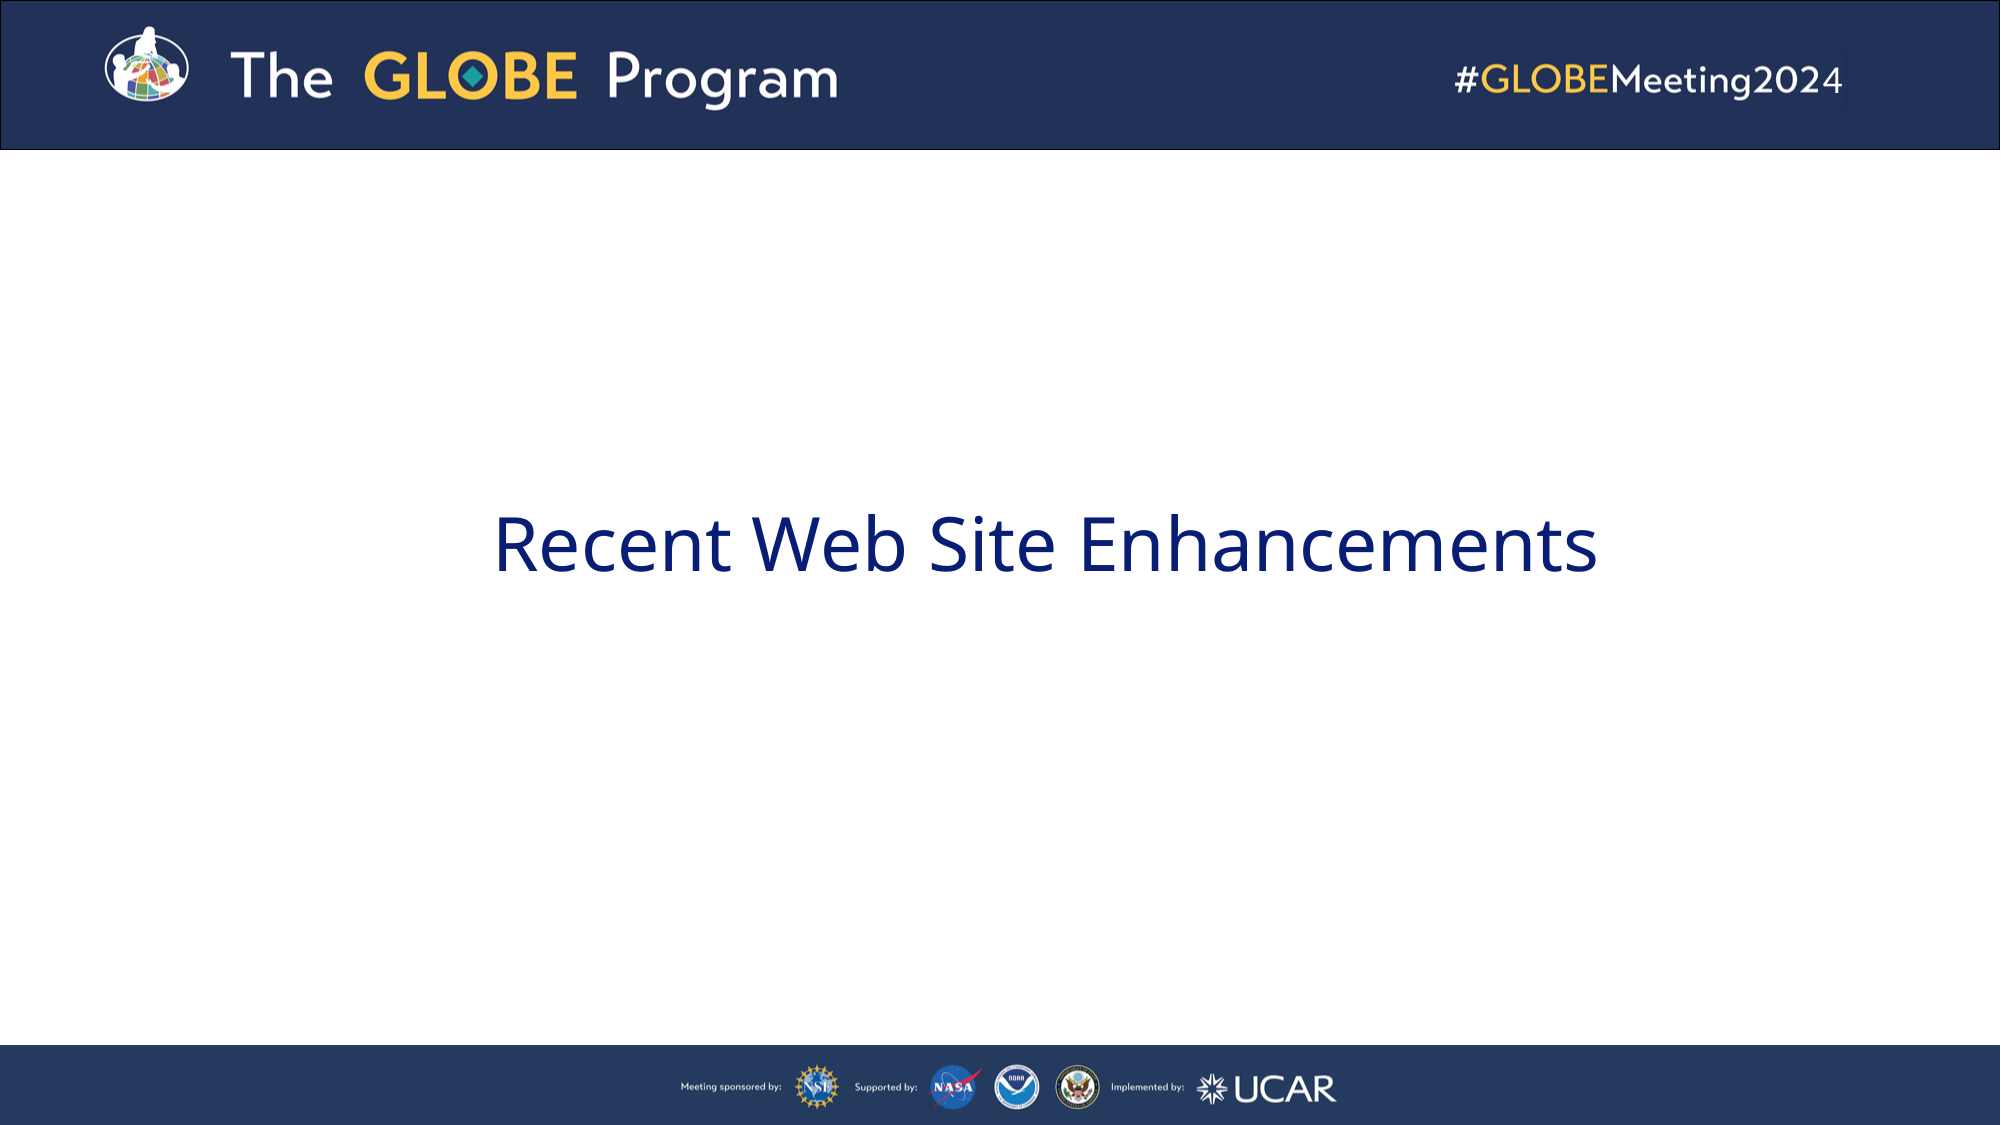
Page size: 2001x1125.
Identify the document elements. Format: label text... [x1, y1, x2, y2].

title Recent Web Site Enhancements [476, 498, 1771, 583]
picture [0, 1045, 2000, 1125]
picture [1, 1, 1999, 149]
